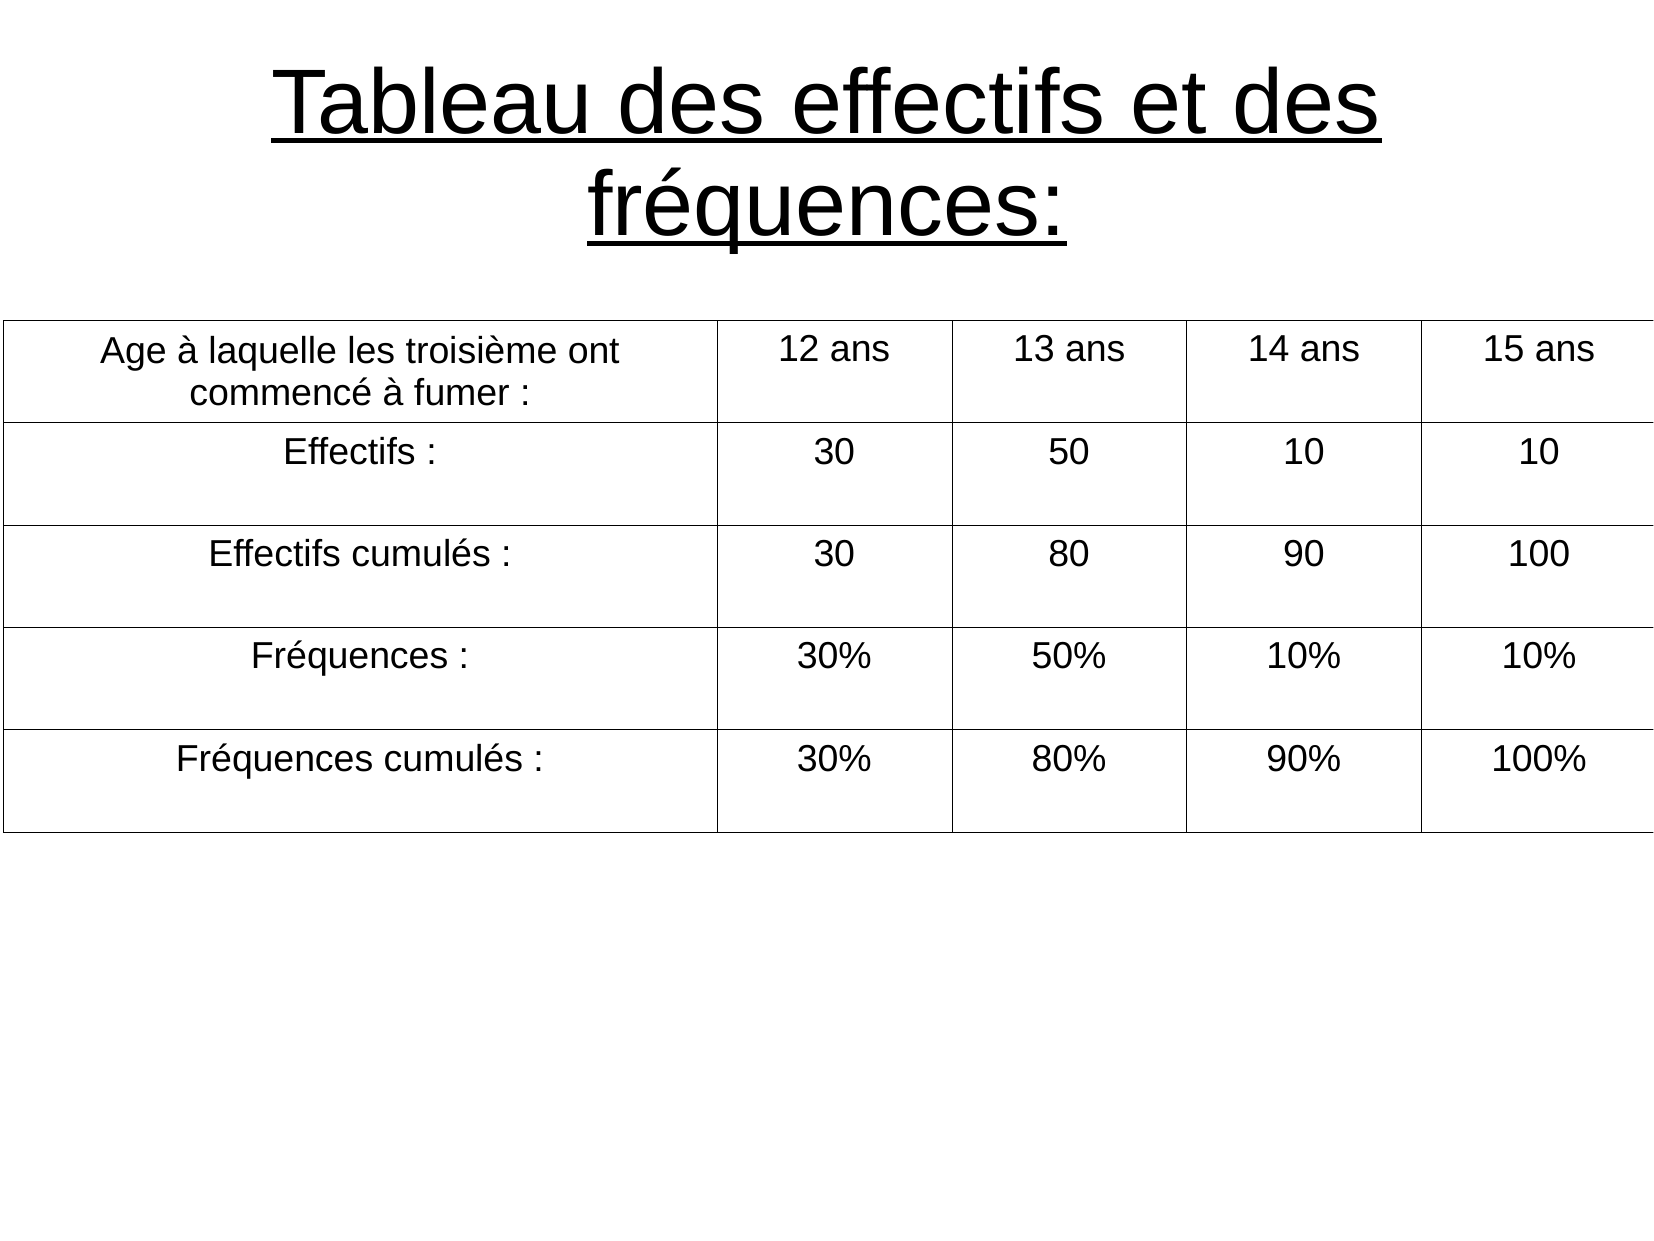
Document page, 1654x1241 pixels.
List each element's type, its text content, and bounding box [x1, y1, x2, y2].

table_cell 50% [953, 628, 1186, 729]
table_header Age à laquelle les troisième ont commencé à fumer : [4, 321, 717, 422]
table_cell 30 [718, 526, 952, 627]
table_cell 100 [1422, 526, 1654, 627]
table_header 12 ans [718, 321, 952, 422]
table_cell Fréquences cumulés : [4, 730, 717, 832]
table_cell 90 [1187, 526, 1421, 627]
table_cell 100% [1422, 730, 1654, 832]
table_cell 10 [1422, 423, 1654, 525]
table_header 15 ans [1422, 321, 1654, 422]
table_cell Effectifs : [4, 423, 717, 525]
table_cell Fréquences : [4, 628, 717, 729]
table_cell 10% [1187, 628, 1421, 729]
table_cell 50 [953, 423, 1186, 525]
table_cell 80% [953, 730, 1186, 832]
table_header 13 ans [953, 321, 1186, 422]
title Tableau des effectifs et des fréquences: [82, 49, 1571, 257]
table_cell Effectifs cumulés : [4, 526, 717, 627]
table_cell 30 [718, 423, 952, 525]
table_cell 80 [953, 526, 1186, 627]
table_cell 10% [1422, 628, 1654, 729]
table_cell 30% [718, 730, 952, 832]
table_header 14 ans [1187, 321, 1421, 422]
table_cell 90% [1187, 730, 1421, 832]
table_cell 30% [718, 628, 952, 729]
table_cell 10 [1187, 423, 1421, 525]
